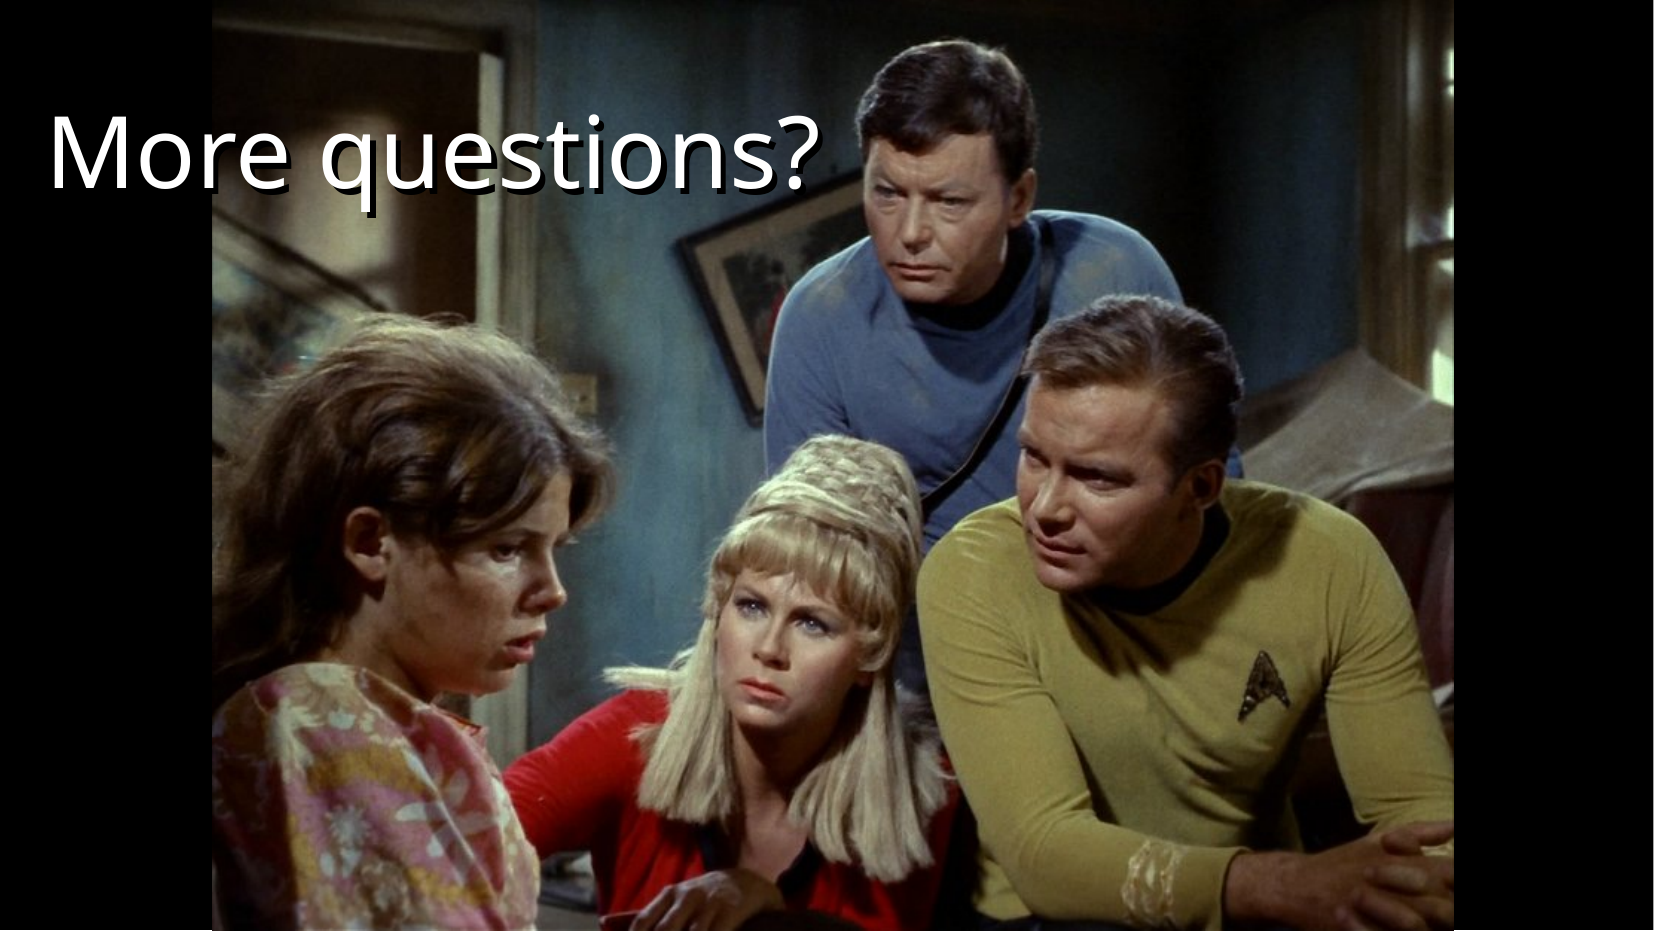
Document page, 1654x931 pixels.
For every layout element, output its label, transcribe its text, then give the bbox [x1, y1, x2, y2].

picture [212, 0, 1454, 931]
text_box More questions? [30, 74, 847, 236]
